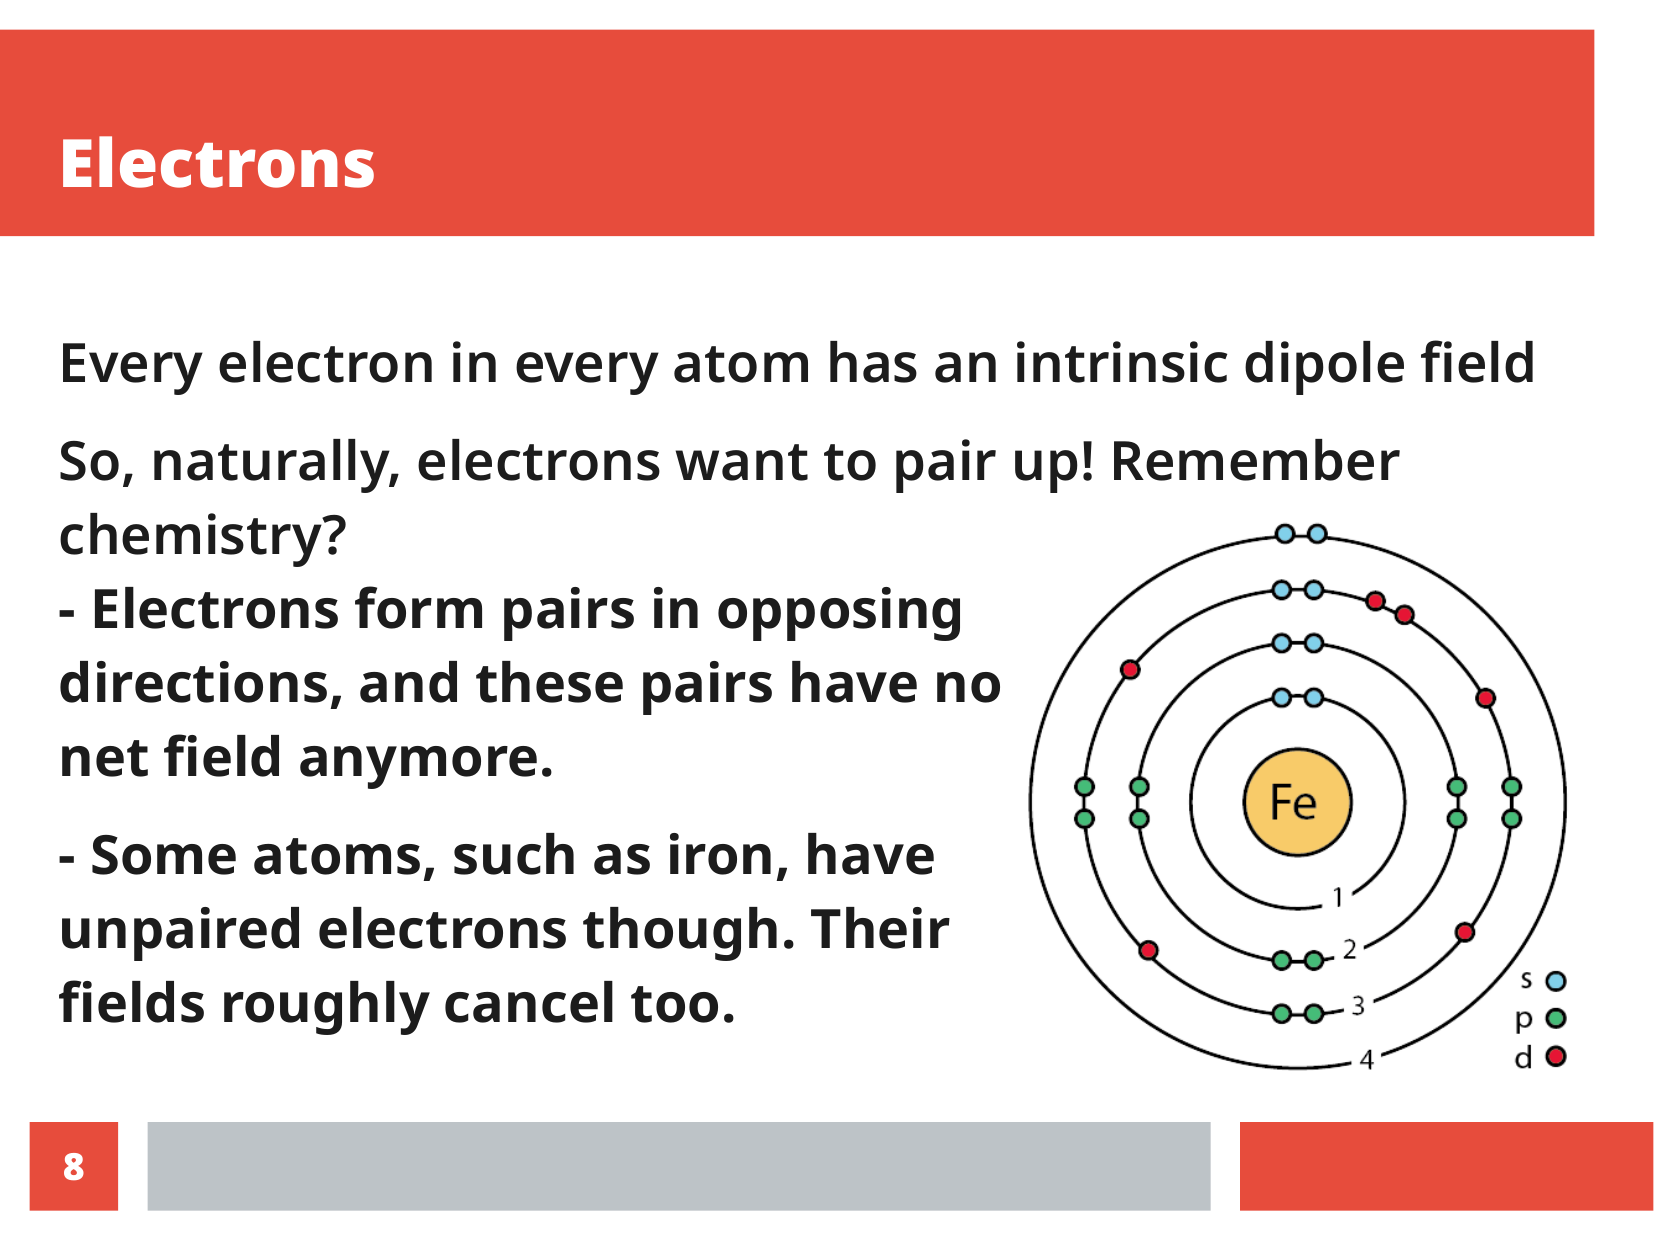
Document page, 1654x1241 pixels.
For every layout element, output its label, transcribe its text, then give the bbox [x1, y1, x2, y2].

title Electrons [59, 59, 1595, 207]
list Every electron in every atom has an intrinsic dipole field So, naturally, electrons want to pair up! Remember chemistry? [59, 324, 1565, 570]
picture [1011, 513, 1588, 1093]
list - Electrons form pairs in opposing directions, and these pairs have no net field anymore. - Some atoms, such as iron, have unpaired electrons though. Their fields roughly cancel too. [59, 570, 1027, 1241]
